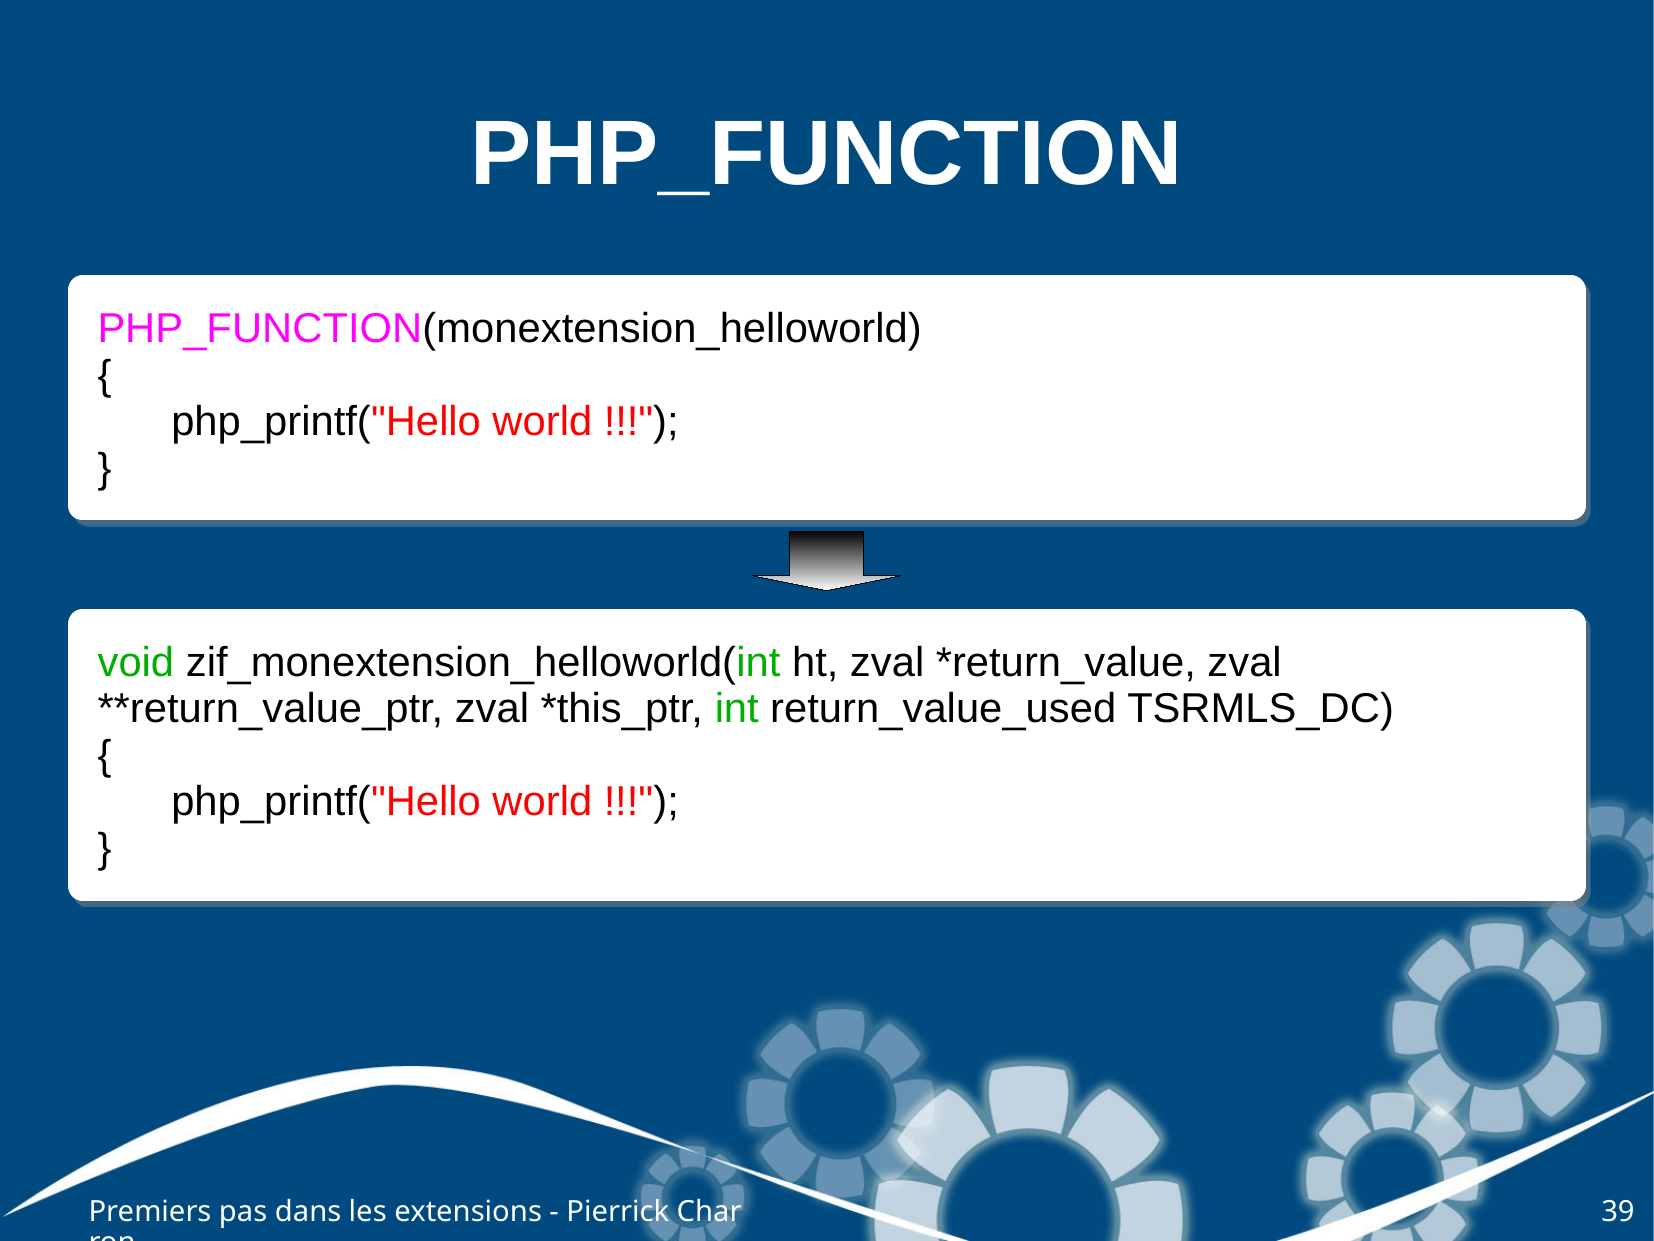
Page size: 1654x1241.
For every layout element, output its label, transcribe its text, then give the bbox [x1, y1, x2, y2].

picture [0, 0, 1654, 1241]
list void zif_monextension_helloworld(int ht, zval *return_value, zval **return_value_ptr, zval *this_ptr, int return_value_used TSRMLS_DC) { php_printf("Hello world !!!"); } [82, 623, 1571, 886]
text_box [752, 531, 901, 591]
title PHP_FUNCTION [82, 49, 1571, 257]
list PHP_FUNCTION(monextension_helloworld) { php_printf("Hello world !!!"); } [82, 290, 1571, 506]
